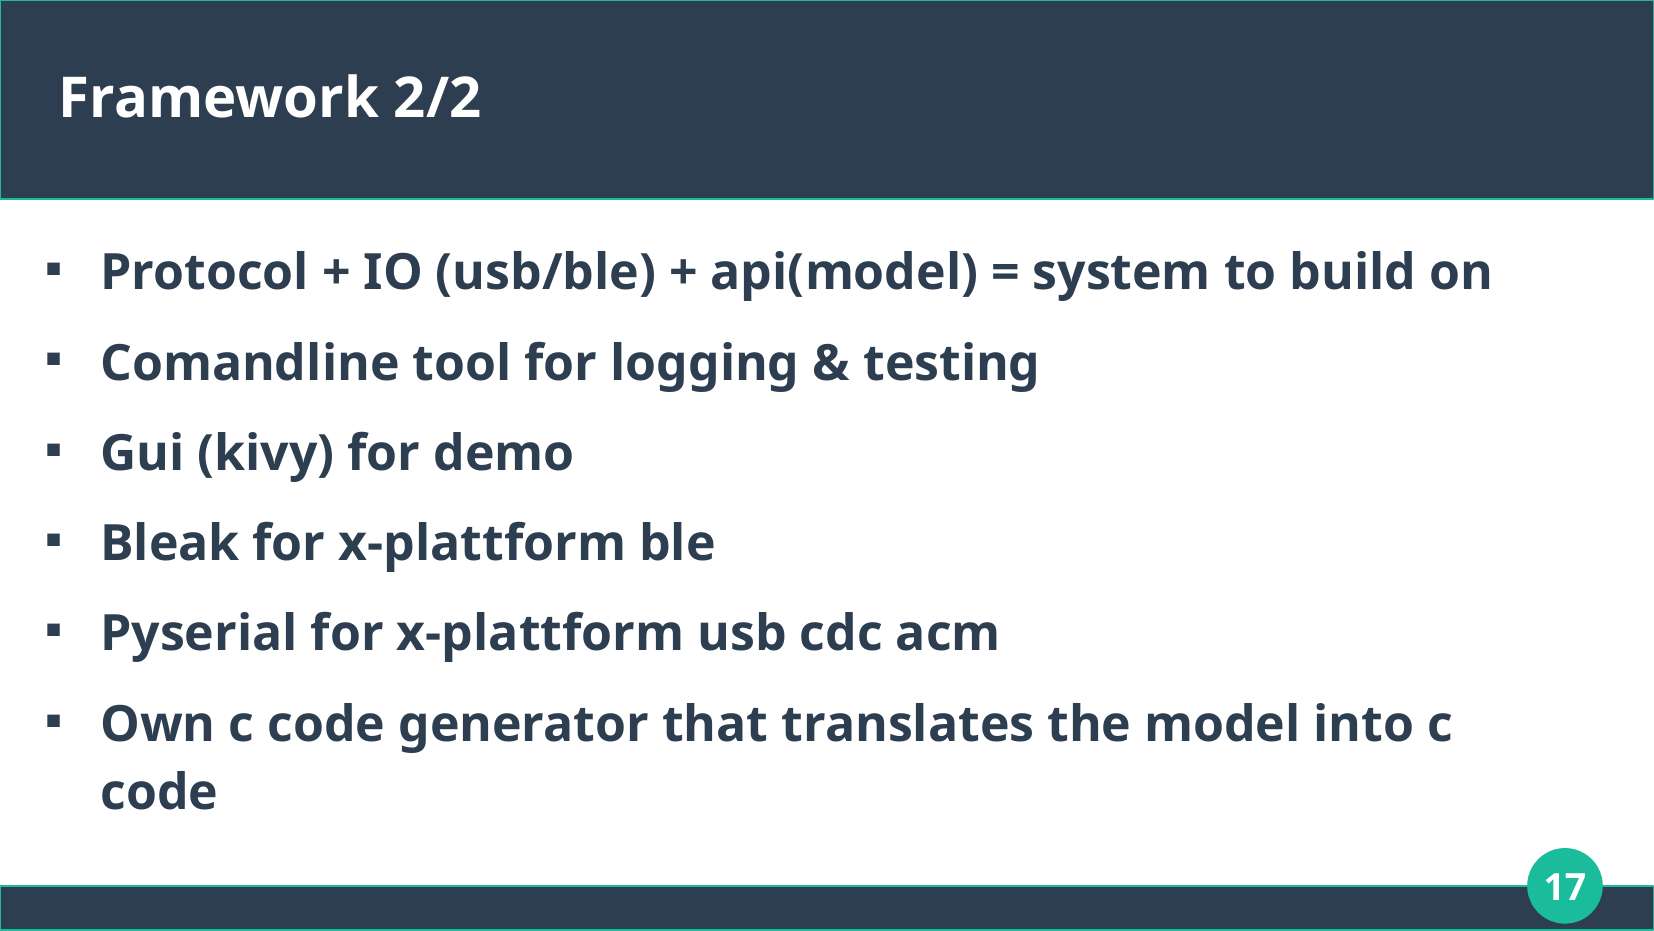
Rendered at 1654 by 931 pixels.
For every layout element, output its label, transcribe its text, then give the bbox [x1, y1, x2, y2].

title Framework 2/2 [59, 37, 1595, 156]
list Protocol + IO (usb/ble) + api(model) = system to build on Comandline tool for logging & testing Gui (kivy) for demo Bleak for x-plattform ble Pyserial for x-plattform usb cdc acm Own c code generator that translates the model into c code [29, 236, 1565, 857]
